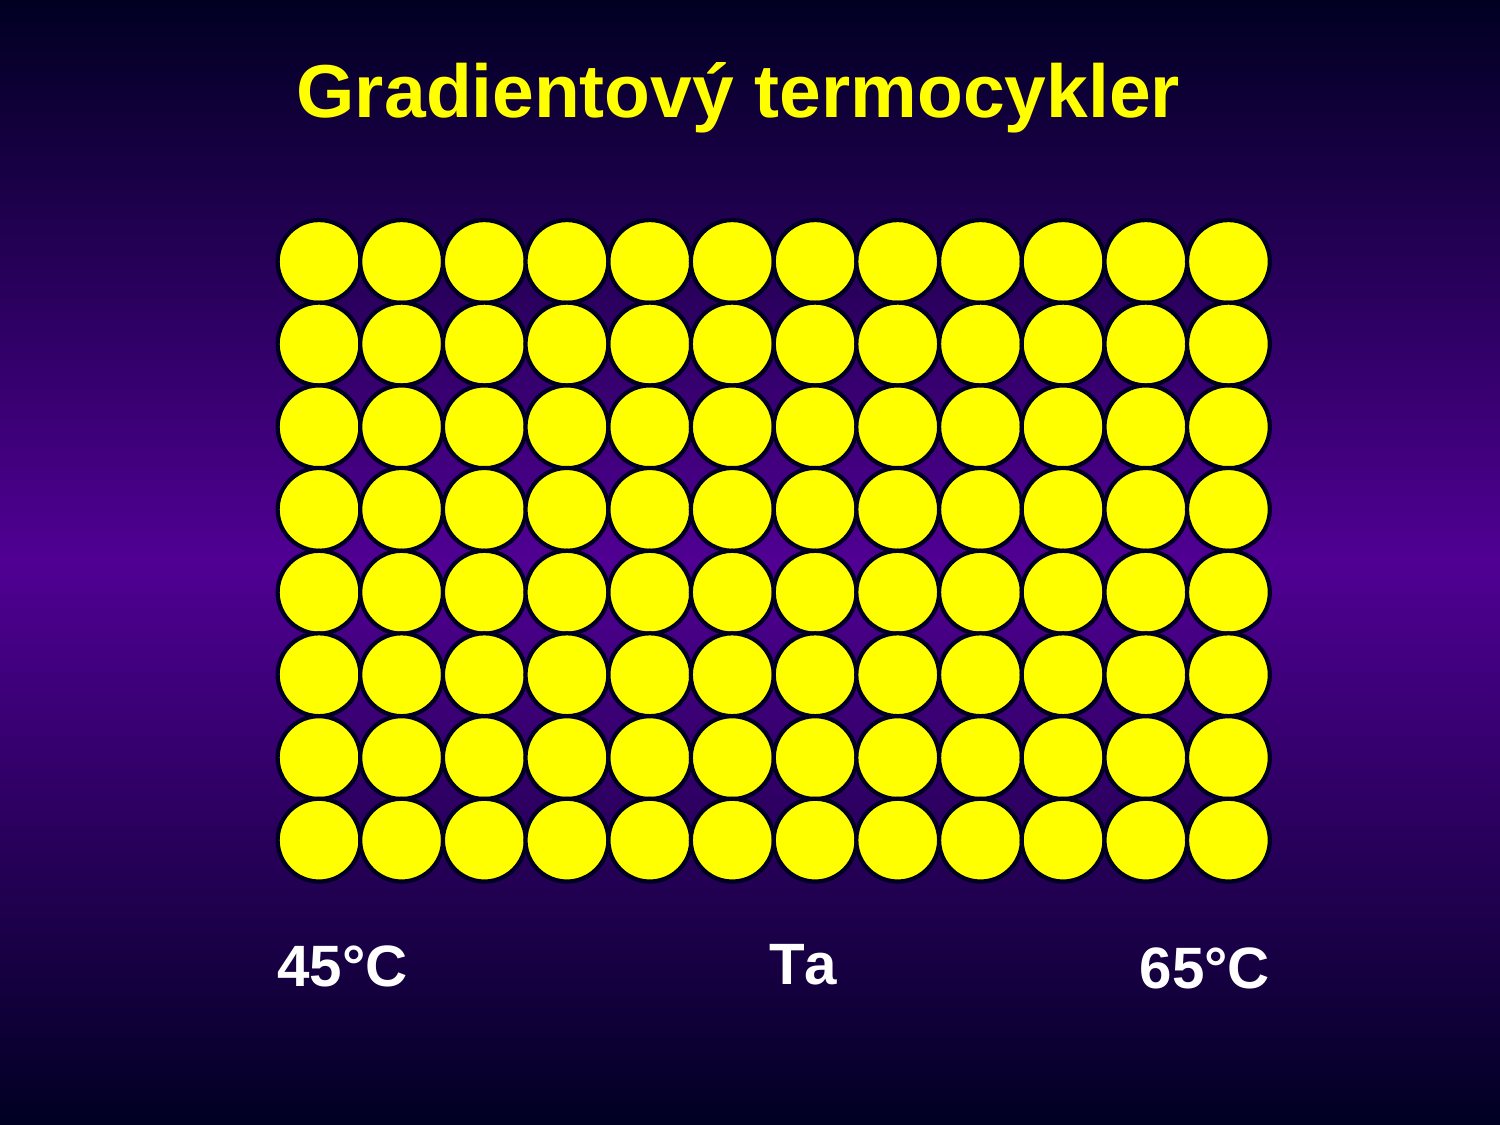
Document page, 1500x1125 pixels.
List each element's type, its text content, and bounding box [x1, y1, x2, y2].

title Gradientový termocykler [64, 35, 1413, 149]
text_box Ta [738, 924, 869, 1006]
text_box [277, 220, 1270, 882]
text_box 65°C [1116, 928, 1294, 1010]
text_box 45°C [253, 926, 431, 1007]
